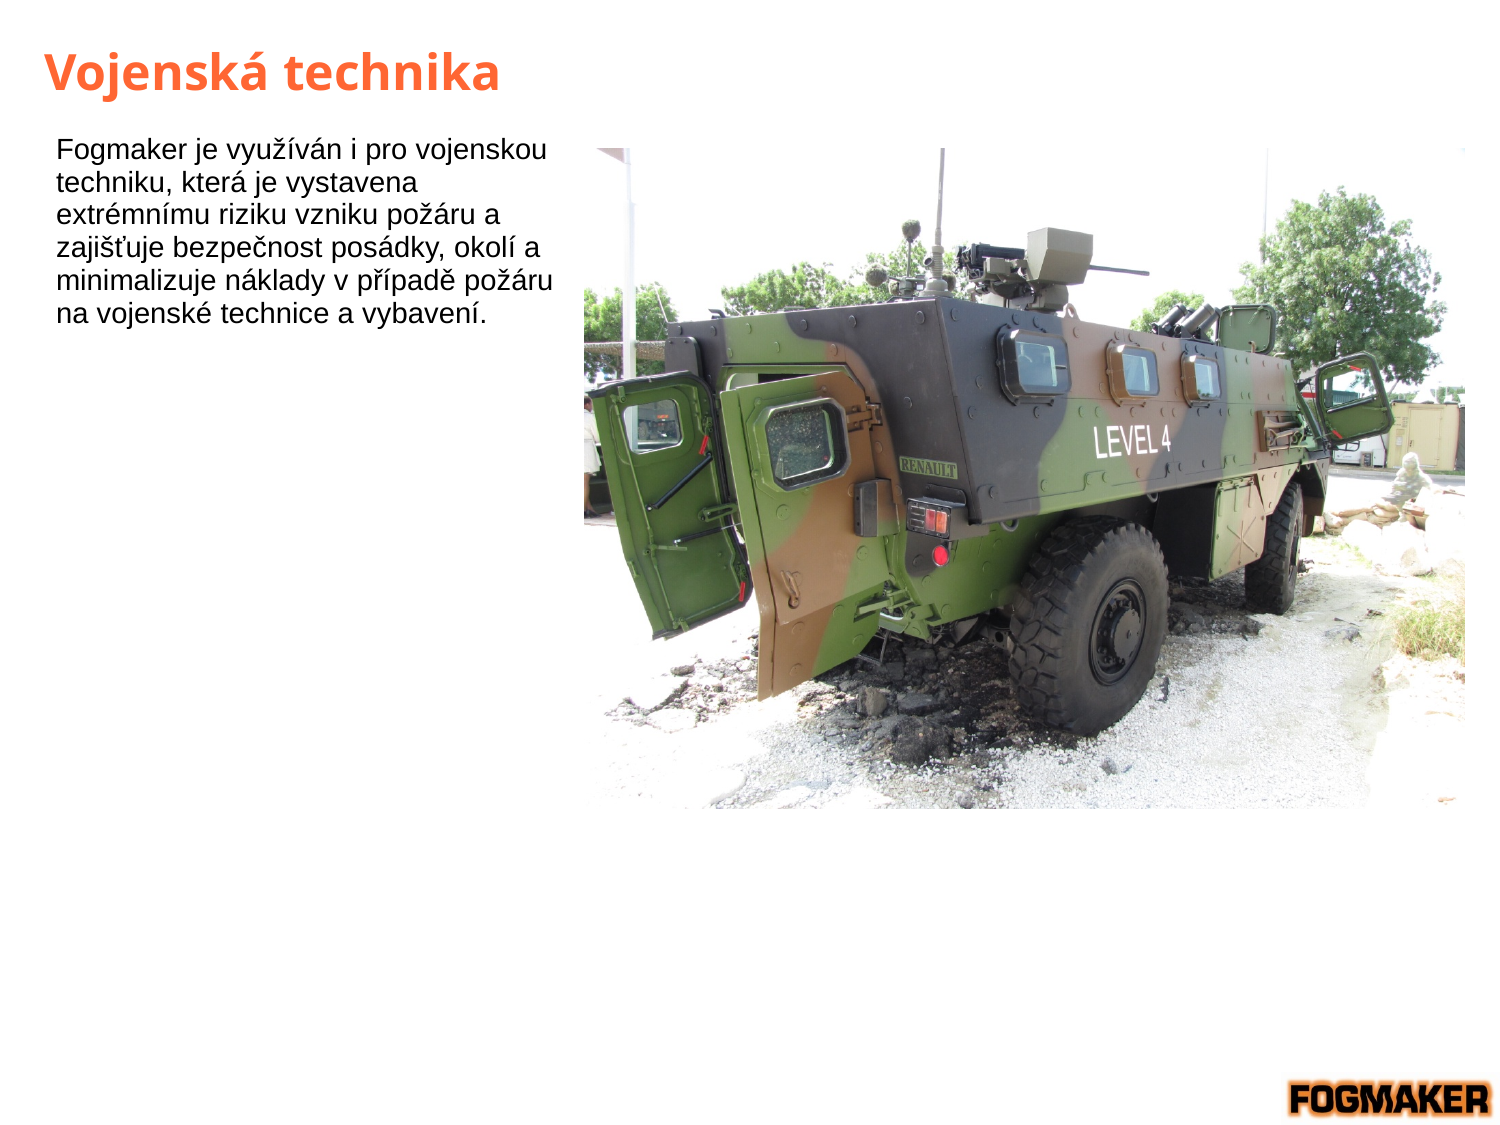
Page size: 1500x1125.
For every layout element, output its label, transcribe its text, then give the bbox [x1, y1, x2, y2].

text_box Fogmaker je využíván i pro vojenskou techniku, která je vystavena extrémnímu riziku vzniku požáru a zajišťuje bezpečnost posádky, okolí a minimalizuje náklady v případě požáru na vojenské technice a vybavení. [41, 125, 593, 404]
text_box Vojenská technika [29, 29, 518, 155]
picture [584, 148, 1465, 810]
picture [1281, 1072, 1500, 1125]
